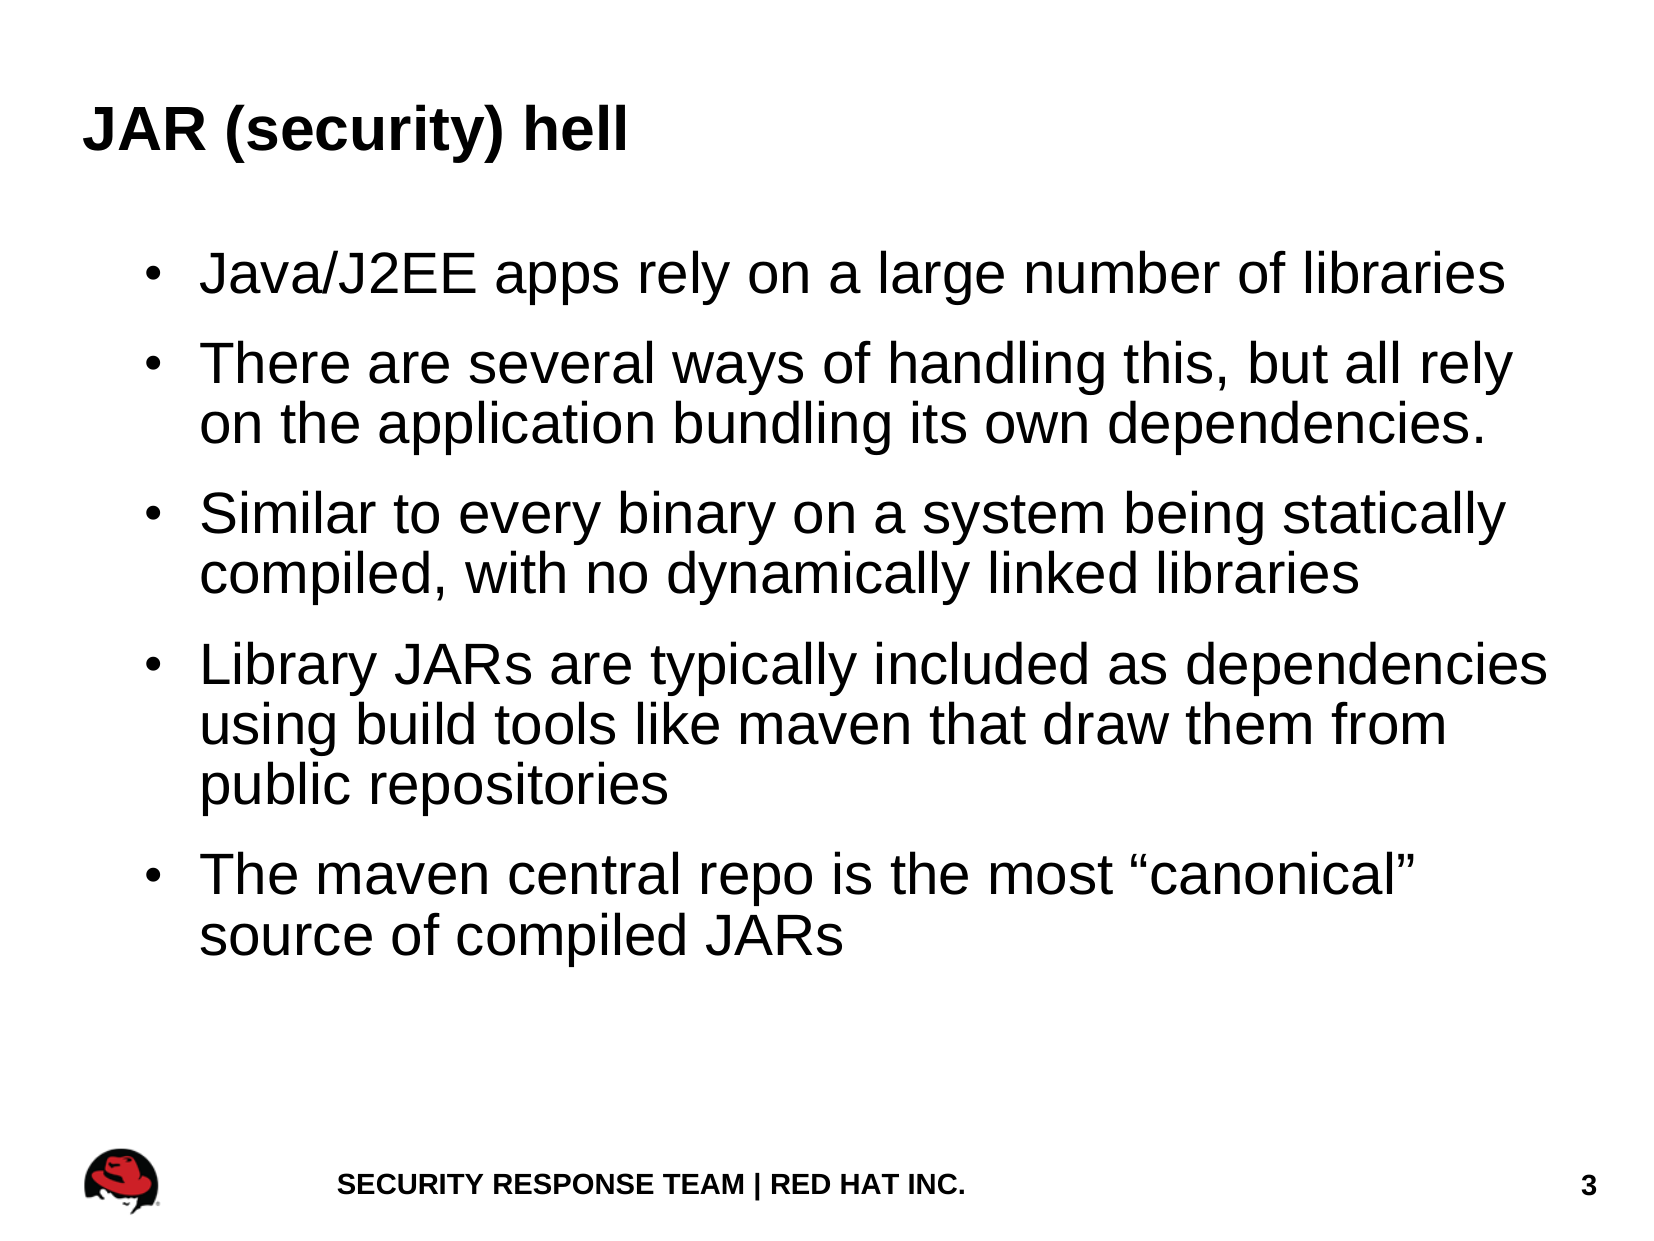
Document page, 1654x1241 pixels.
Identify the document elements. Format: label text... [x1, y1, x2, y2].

title JAR (security) hell [82, 37, 1571, 225]
picture [83, 1146, 166, 1224]
list Java/J2EE apps rely on a large number of libraries There are several ways of handling this, but all rely on the application bundling its own dependencies. Similar to every binary on a system being statically compiled, with no dynamically linked libraries Library JARs are typically included as dependencies using build tools like maven that draw them from public repositories The maven central repo is the most “canonical” source of compiled JARs [86, 244, 1575, 973]
